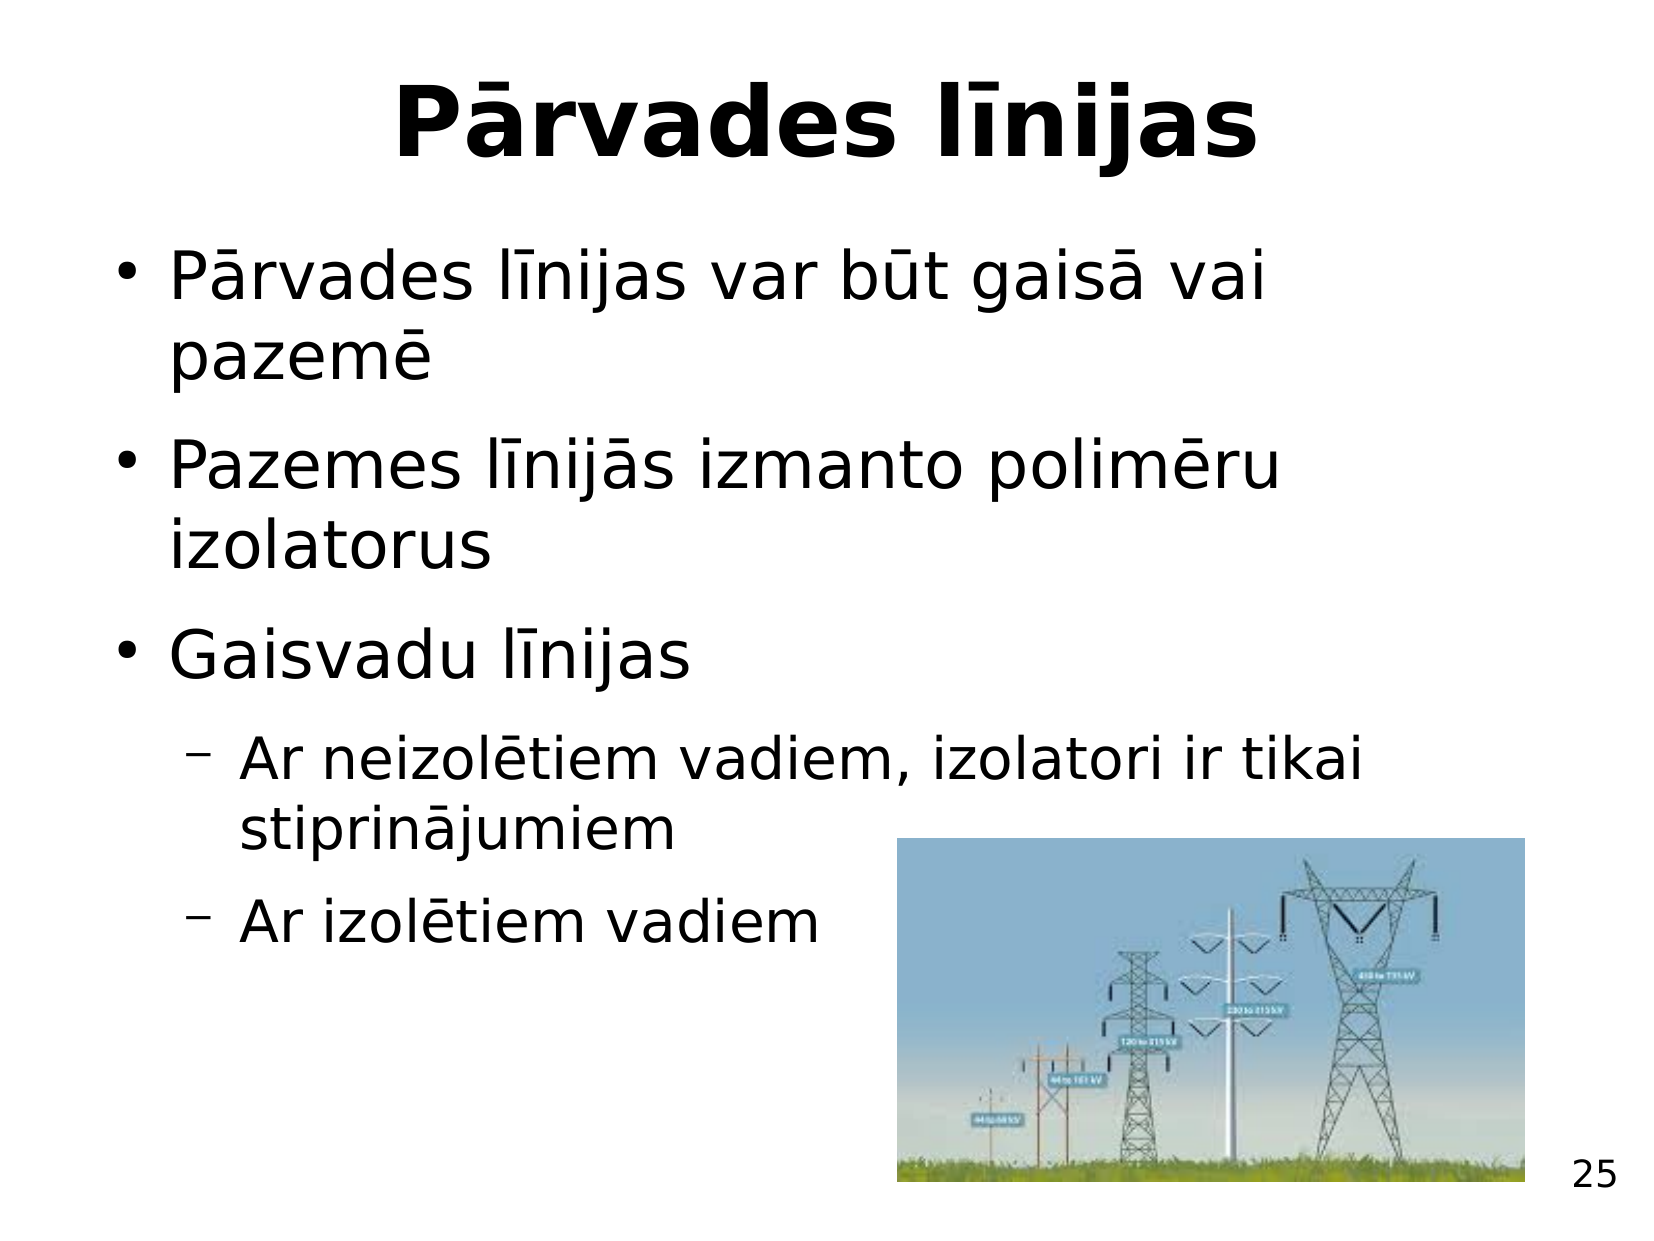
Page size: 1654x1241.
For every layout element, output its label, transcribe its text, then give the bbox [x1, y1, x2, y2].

picture [897, 838, 1525, 1182]
list Pārvades līnijas var būt gaisā vai pazemē Pazemes līnijās izmanto polimēru izolatorus Gaisvadu līnijas Ar neizolētiem vadiem, izolatori ir tikai stiprinājumiem Ar izolētiem vadiem [82, 225, 1538, 1186]
title Pārvades līnijas [82, 49, 1571, 196]
